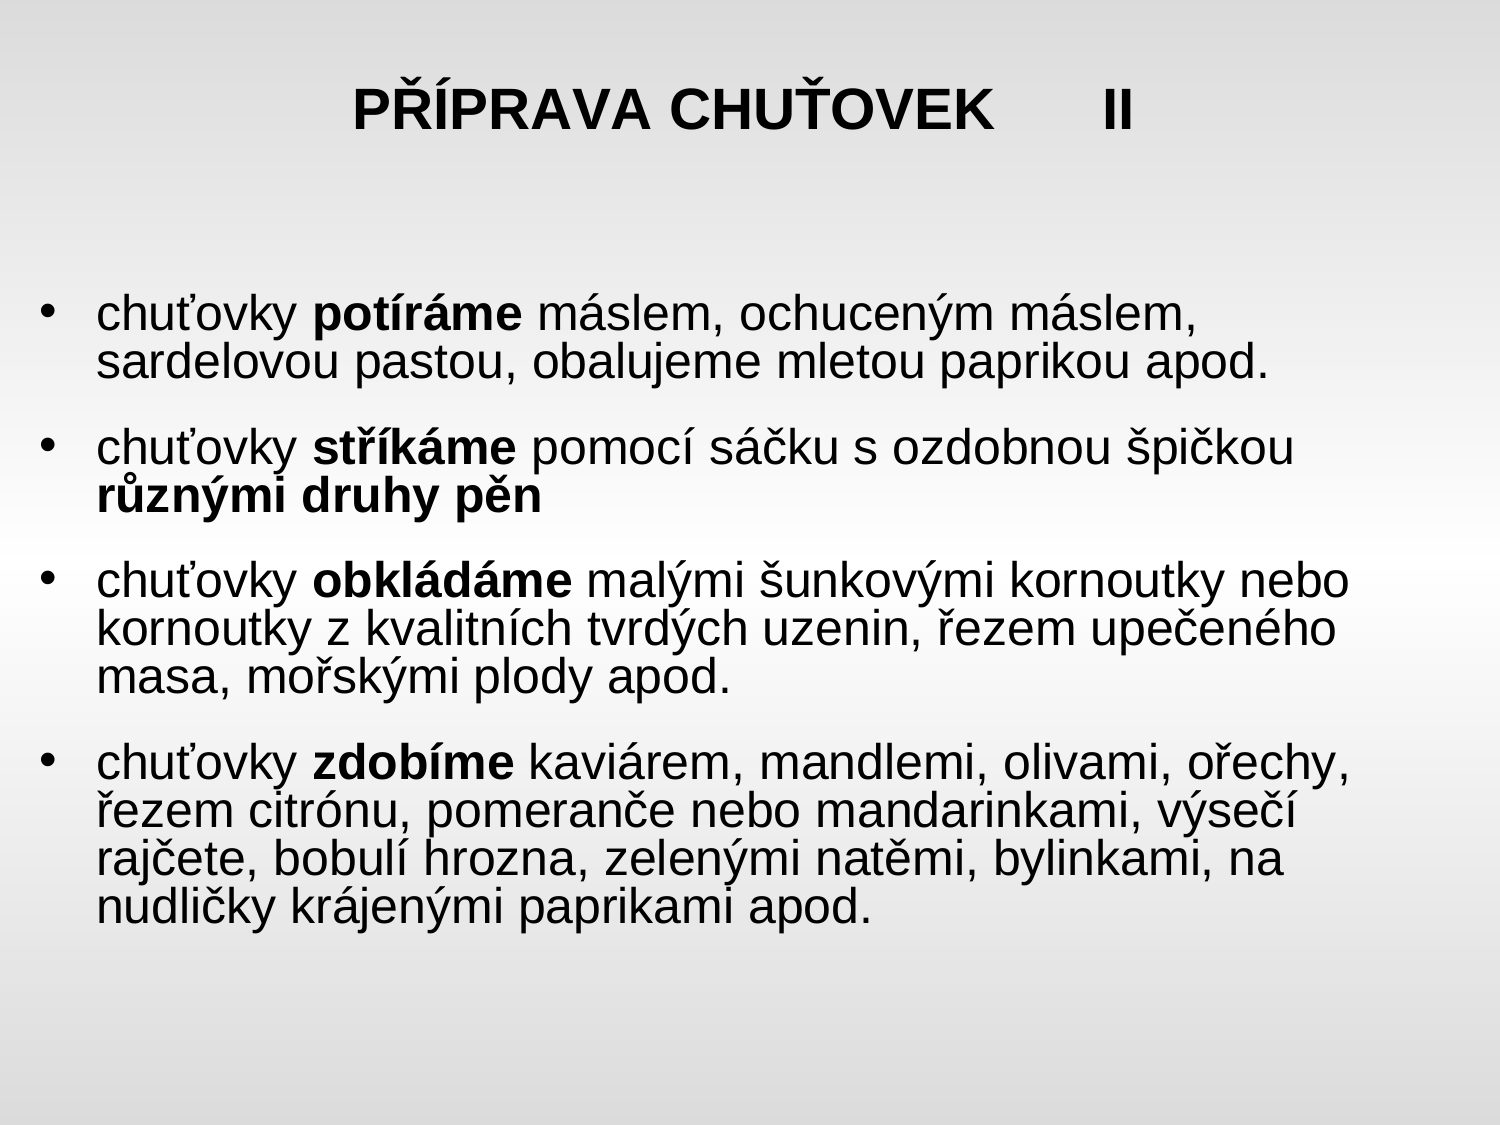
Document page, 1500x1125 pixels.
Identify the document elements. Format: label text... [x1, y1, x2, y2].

title PŘÍPRAVA CHUŤOVEK II [62, 49, 1426, 163]
list chuťovky potíráme máslem, ochuceným máslem, sardelovou pastou, obalujeme mletou paprikou apod. chuťovky stříkáme pomocí sáčku s ozdobnou špičkou různými druhy pěn chuťovky obkládáme malými šunkovými kornoutky nebo kornoutky z kvalitních tvrdých uzenin, řezem upečeného masa, mořskými plody apod. chuťovky zdobíme kaviárem, mandlemi, olivami, ořechy, řezem citrónu, pomeranče nebo mandarinkami, výsečí rajčete, bobulí hrozna, zelenými natěmi, bylinkami, na nudličky krájenými paprikami apod. [24, 212, 1450, 1101]
